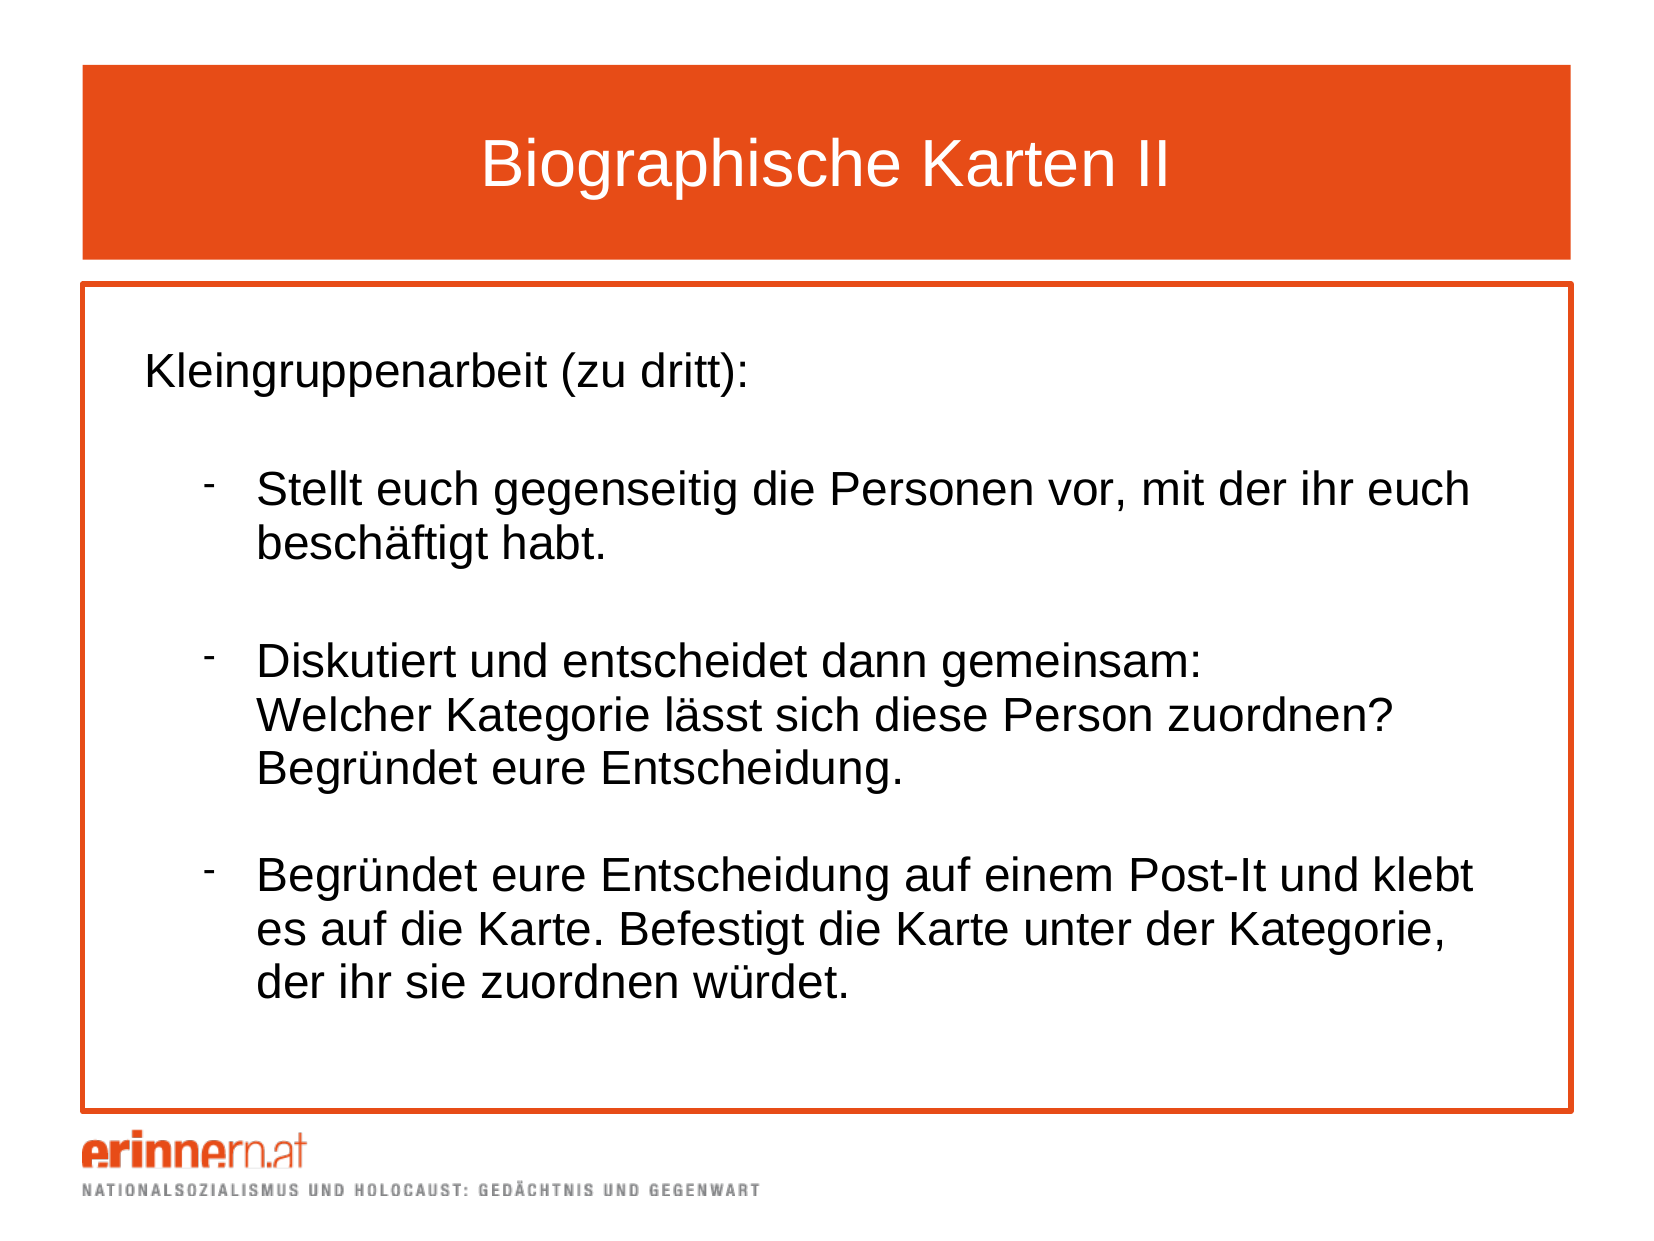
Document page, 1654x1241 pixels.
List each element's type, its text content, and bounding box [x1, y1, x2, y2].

list Kleingruppenarbeit (zu dritt): Stellt euch gegenseitig die Personen vor, mit der ihr euch beschäftigt habt. Diskutiert und entscheidet dann gemeinsam: Welcher Kategorie lässt sich diese Person zuordnen? Begründet eure Entscheidung. Begründet eure Entscheidung auf einem Post-It und klebt es auf die Karte. Befestigt die Karte unter der Kategorie, der ihr sie zuordnen würdet. [82, 284, 1571, 1112]
picture [82, 1129, 760, 1196]
title Biographische Karten II [82, 64, 1571, 260]
